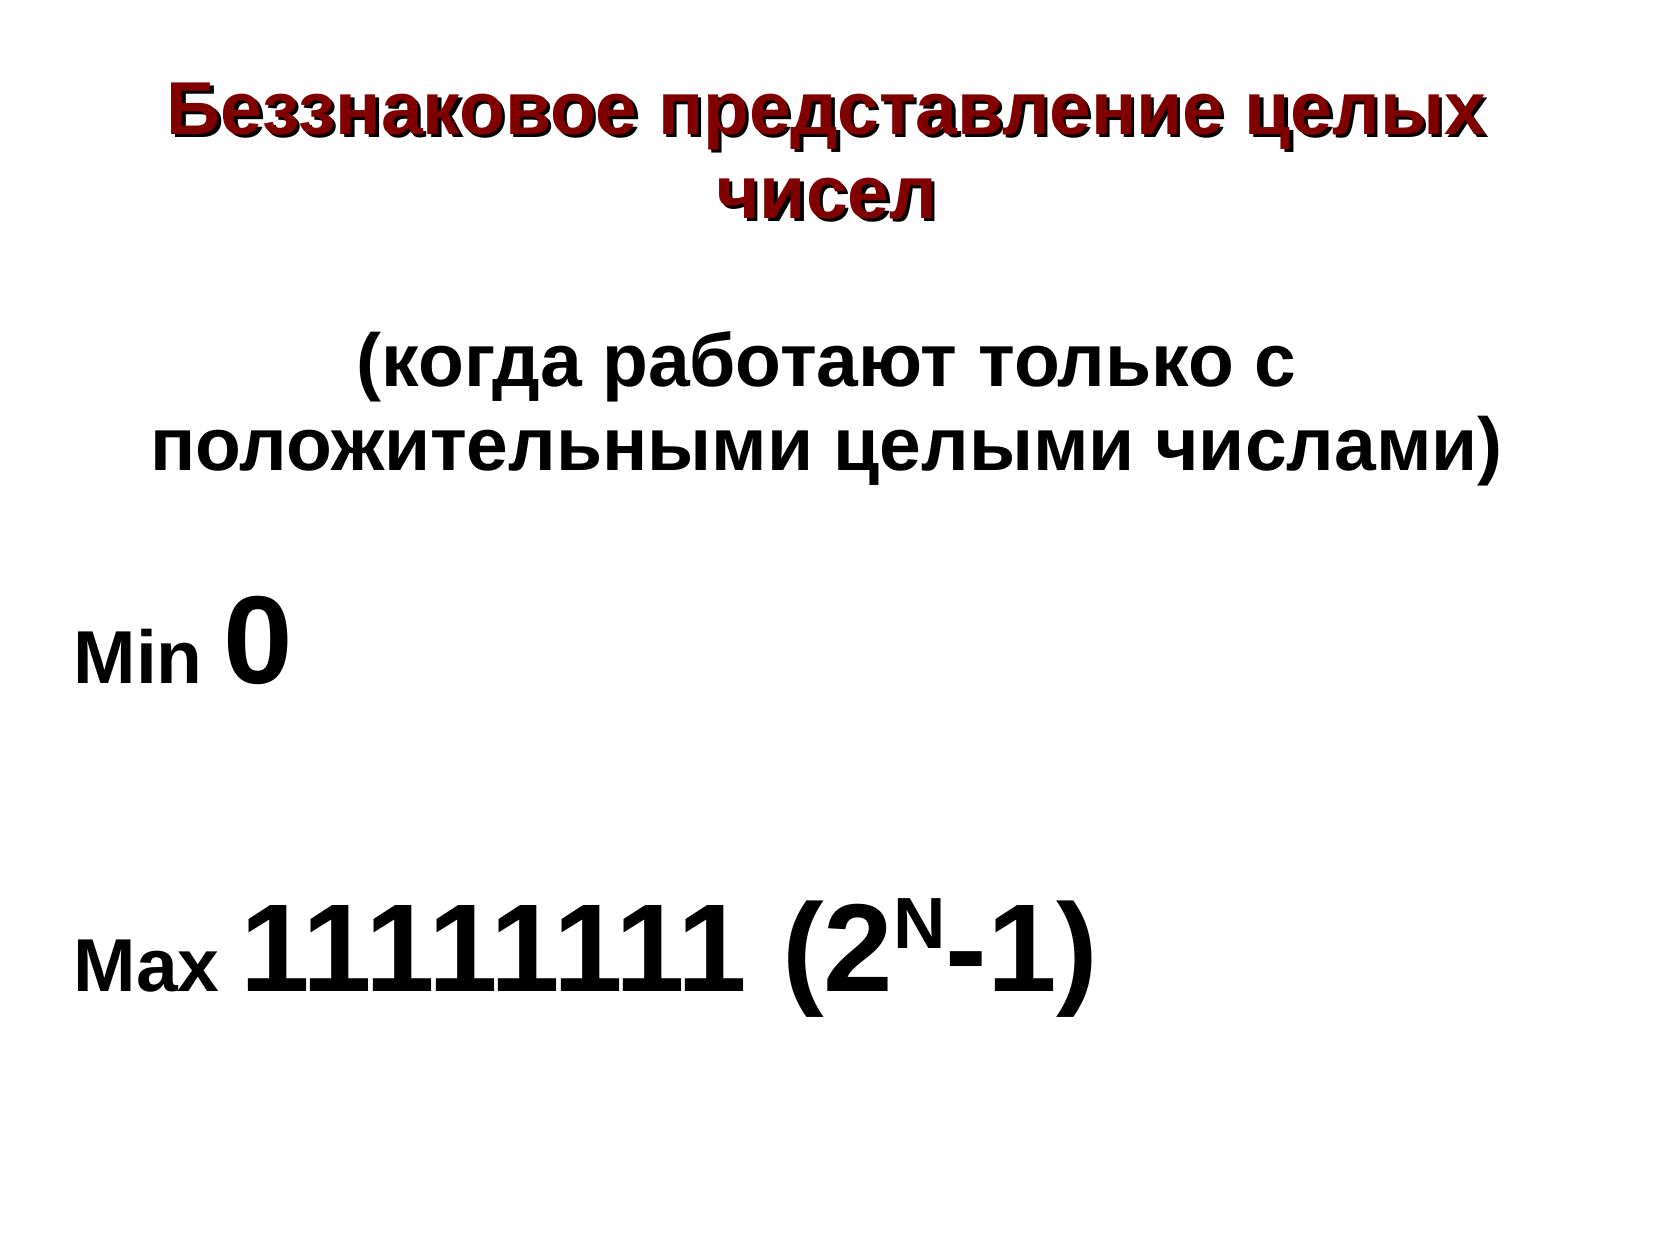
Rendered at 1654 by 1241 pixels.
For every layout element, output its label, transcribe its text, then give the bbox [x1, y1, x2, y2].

text_box Беззнаковое представление целых чисел (когда работают только с положительными целыми числами) Min 0 Max 11111111 (2N-1) [59, 59, 1595, 1031]
